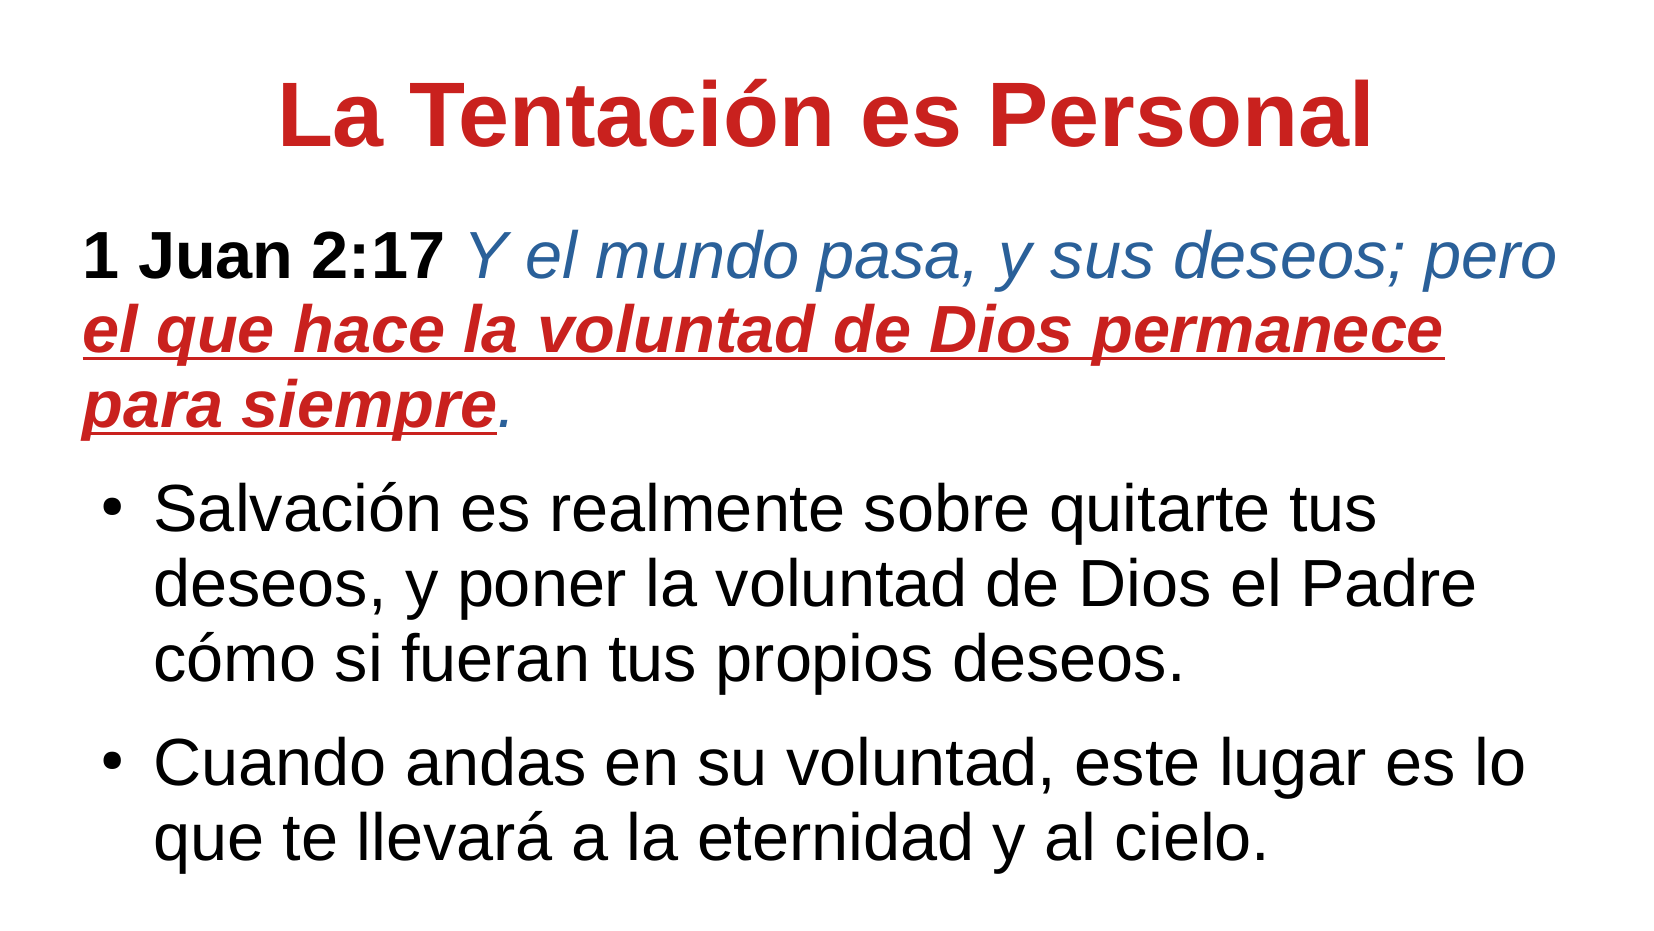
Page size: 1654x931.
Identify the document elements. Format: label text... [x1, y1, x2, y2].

title La Tentación es Personal [82, 37, 1571, 193]
list 1 Juan 2:17 Y el mundo pasa, y sus deseos; pero el que hace la voluntad de Dios permanece para siempre. Salvación es realmente sobre quitarte tus deseos, y poner la voluntad de Dios el Padre cómo si fueran tus propios deseos. Cuando andas en su voluntad, este lugar es lo que te llevará a la eternidad y al cielo. [82, 217, 1571, 886]
